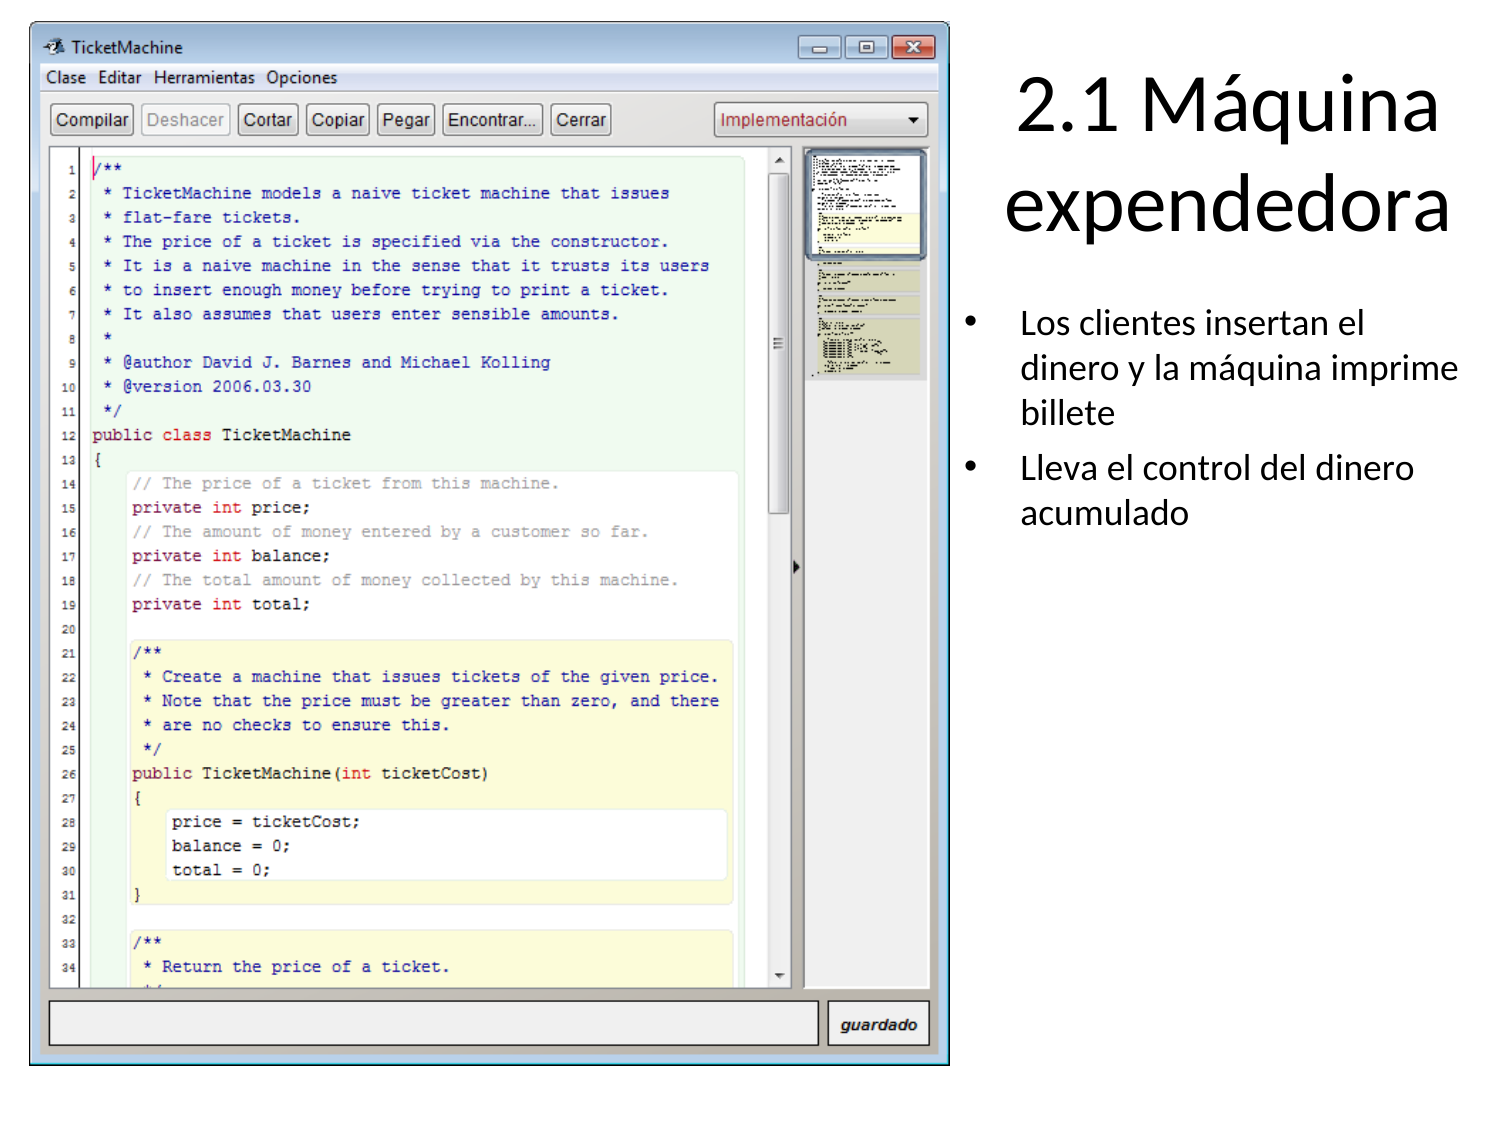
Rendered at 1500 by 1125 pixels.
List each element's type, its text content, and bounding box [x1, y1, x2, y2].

list Los clientes insertan el dinero y la máquina imprime billete Lleva el control del dinero acumulado [949, 290, 1486, 563]
picture [29, 21, 950, 1066]
title 2.1 Máquina expendedora [962, 54, 1495, 243]
